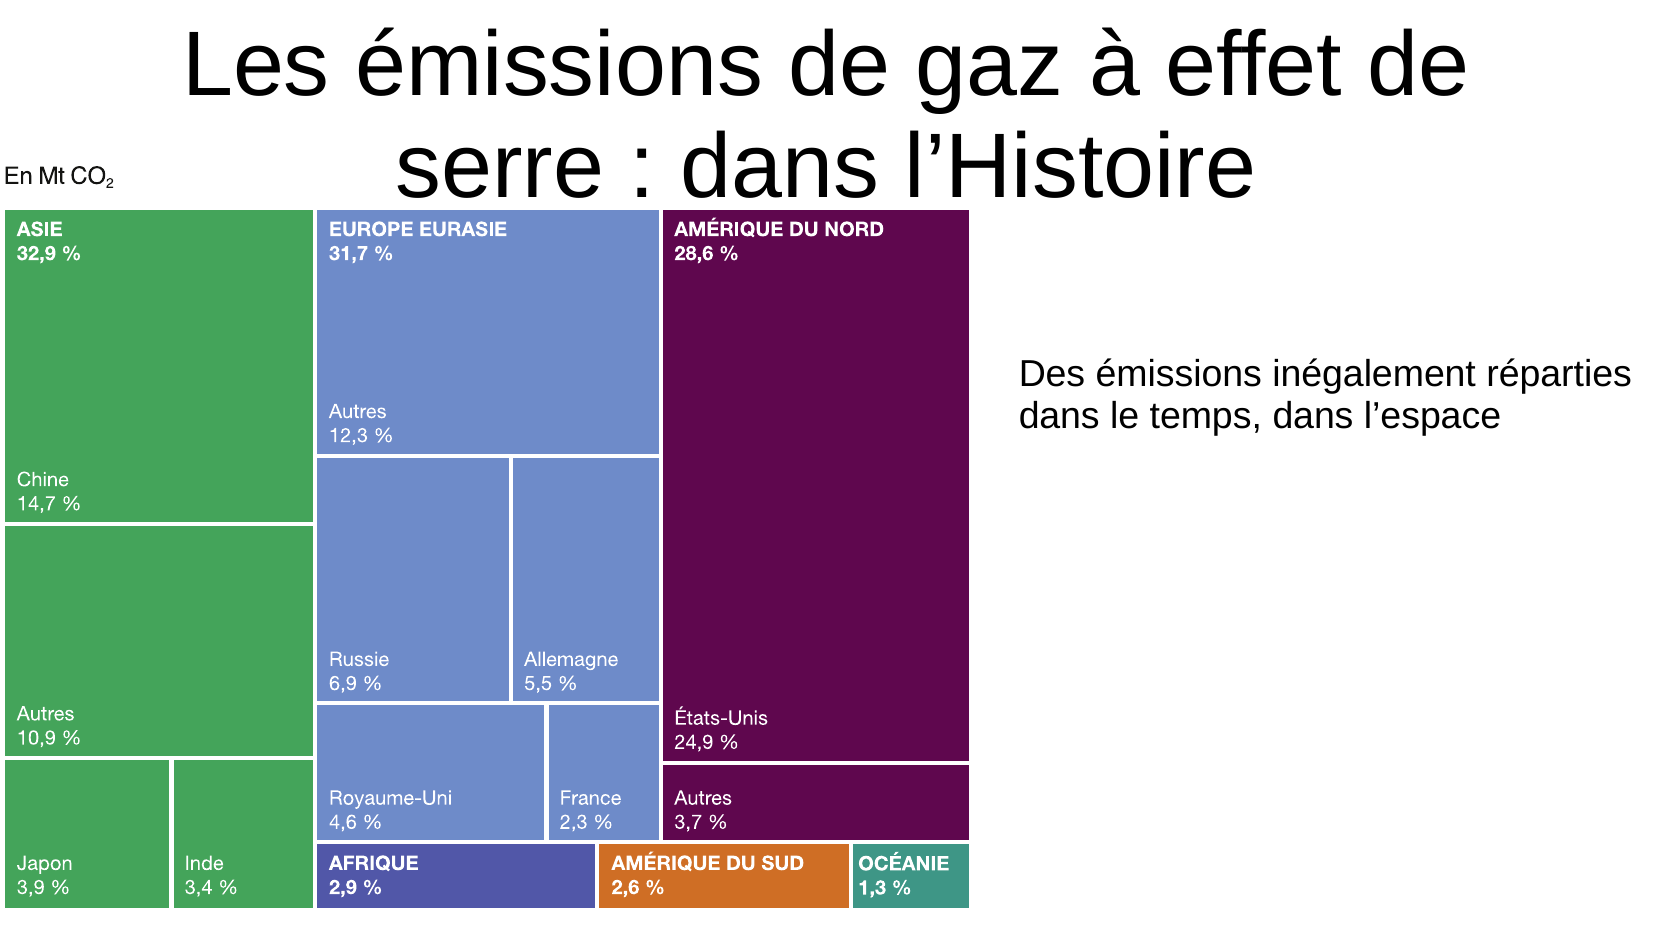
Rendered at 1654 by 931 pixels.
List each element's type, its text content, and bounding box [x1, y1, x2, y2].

title Les émissions de gaz à effet de serre : dans l’Histoire [82, 12, 1571, 218]
text_box Des émissions inégalement réparties dans le temps, dans l’espace [1003, 345, 1647, 444]
picture [0, 158, 975, 931]
